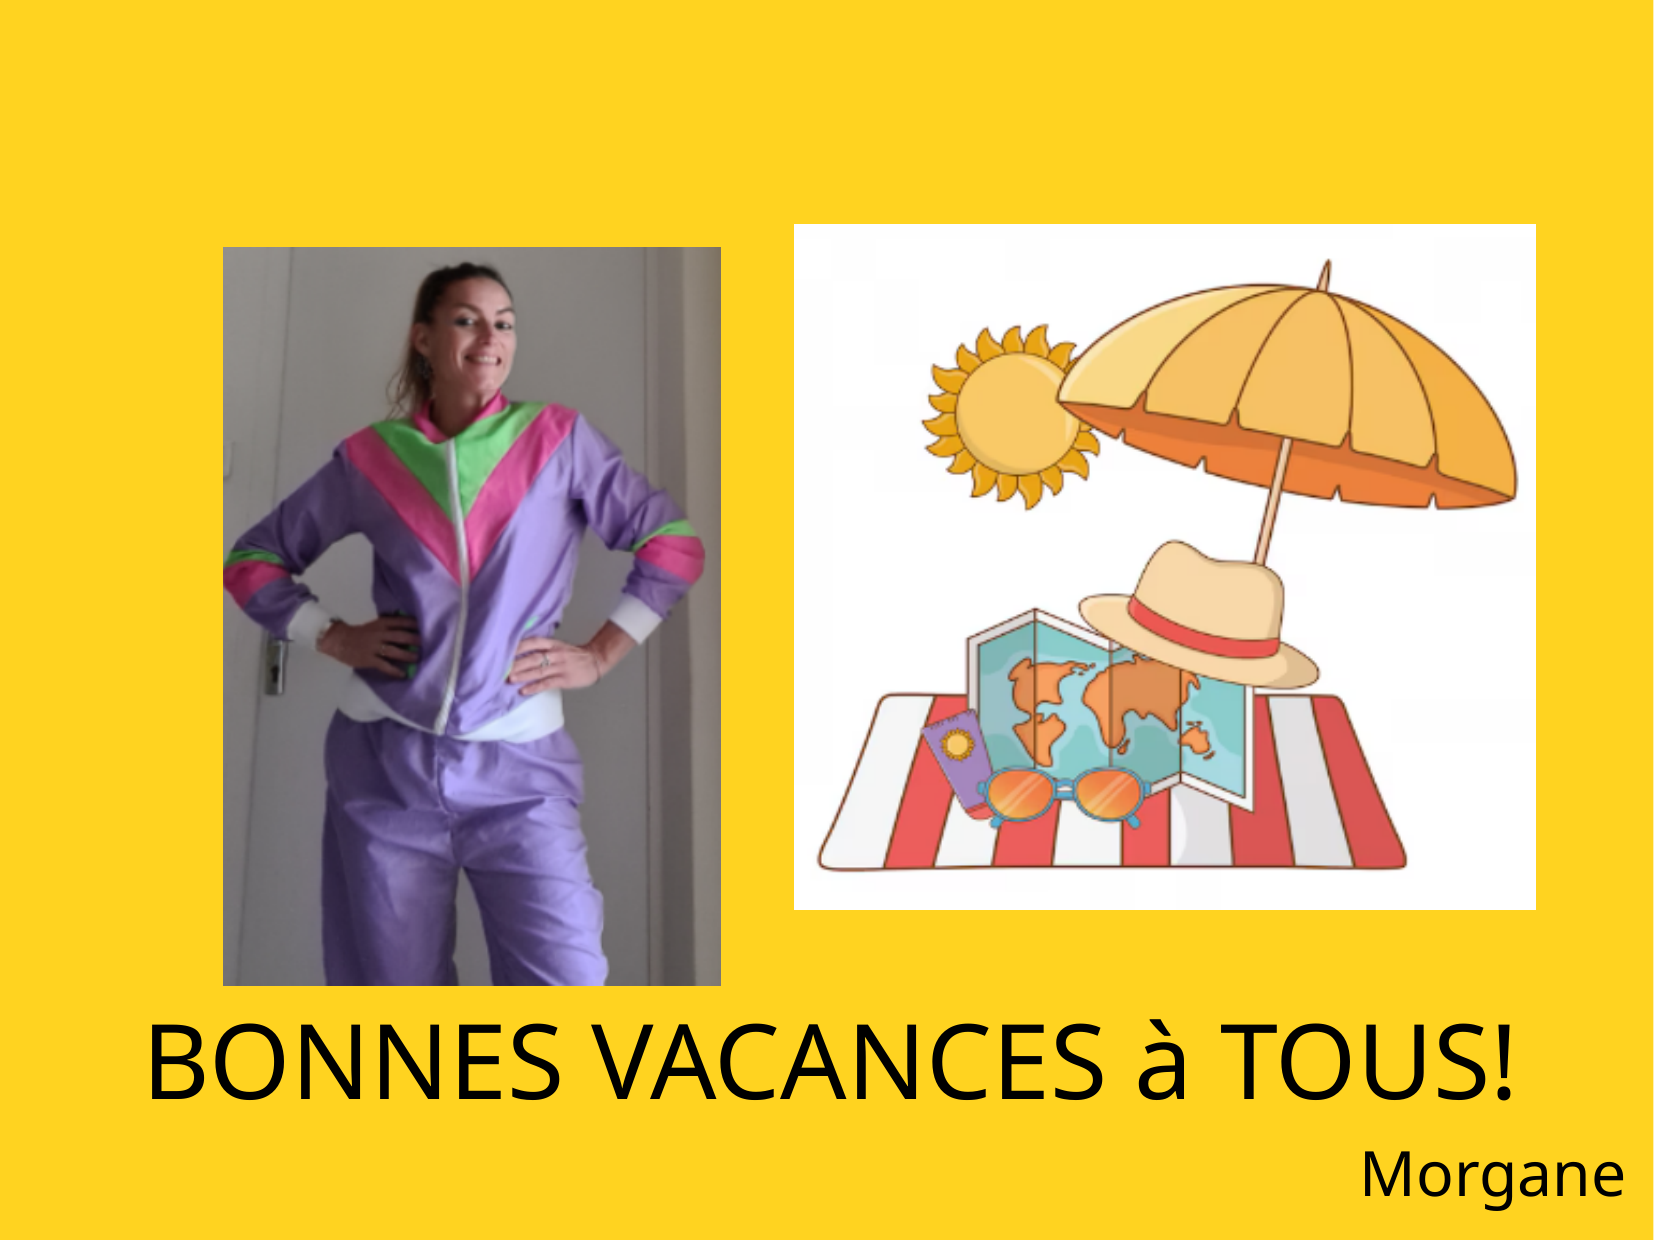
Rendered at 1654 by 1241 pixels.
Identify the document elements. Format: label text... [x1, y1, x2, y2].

picture [223, 247, 721, 986]
picture [794, 224, 1536, 910]
text_box BONNES VACANCES à TOUS! Morgane [47, 980, 1642, 1241]
